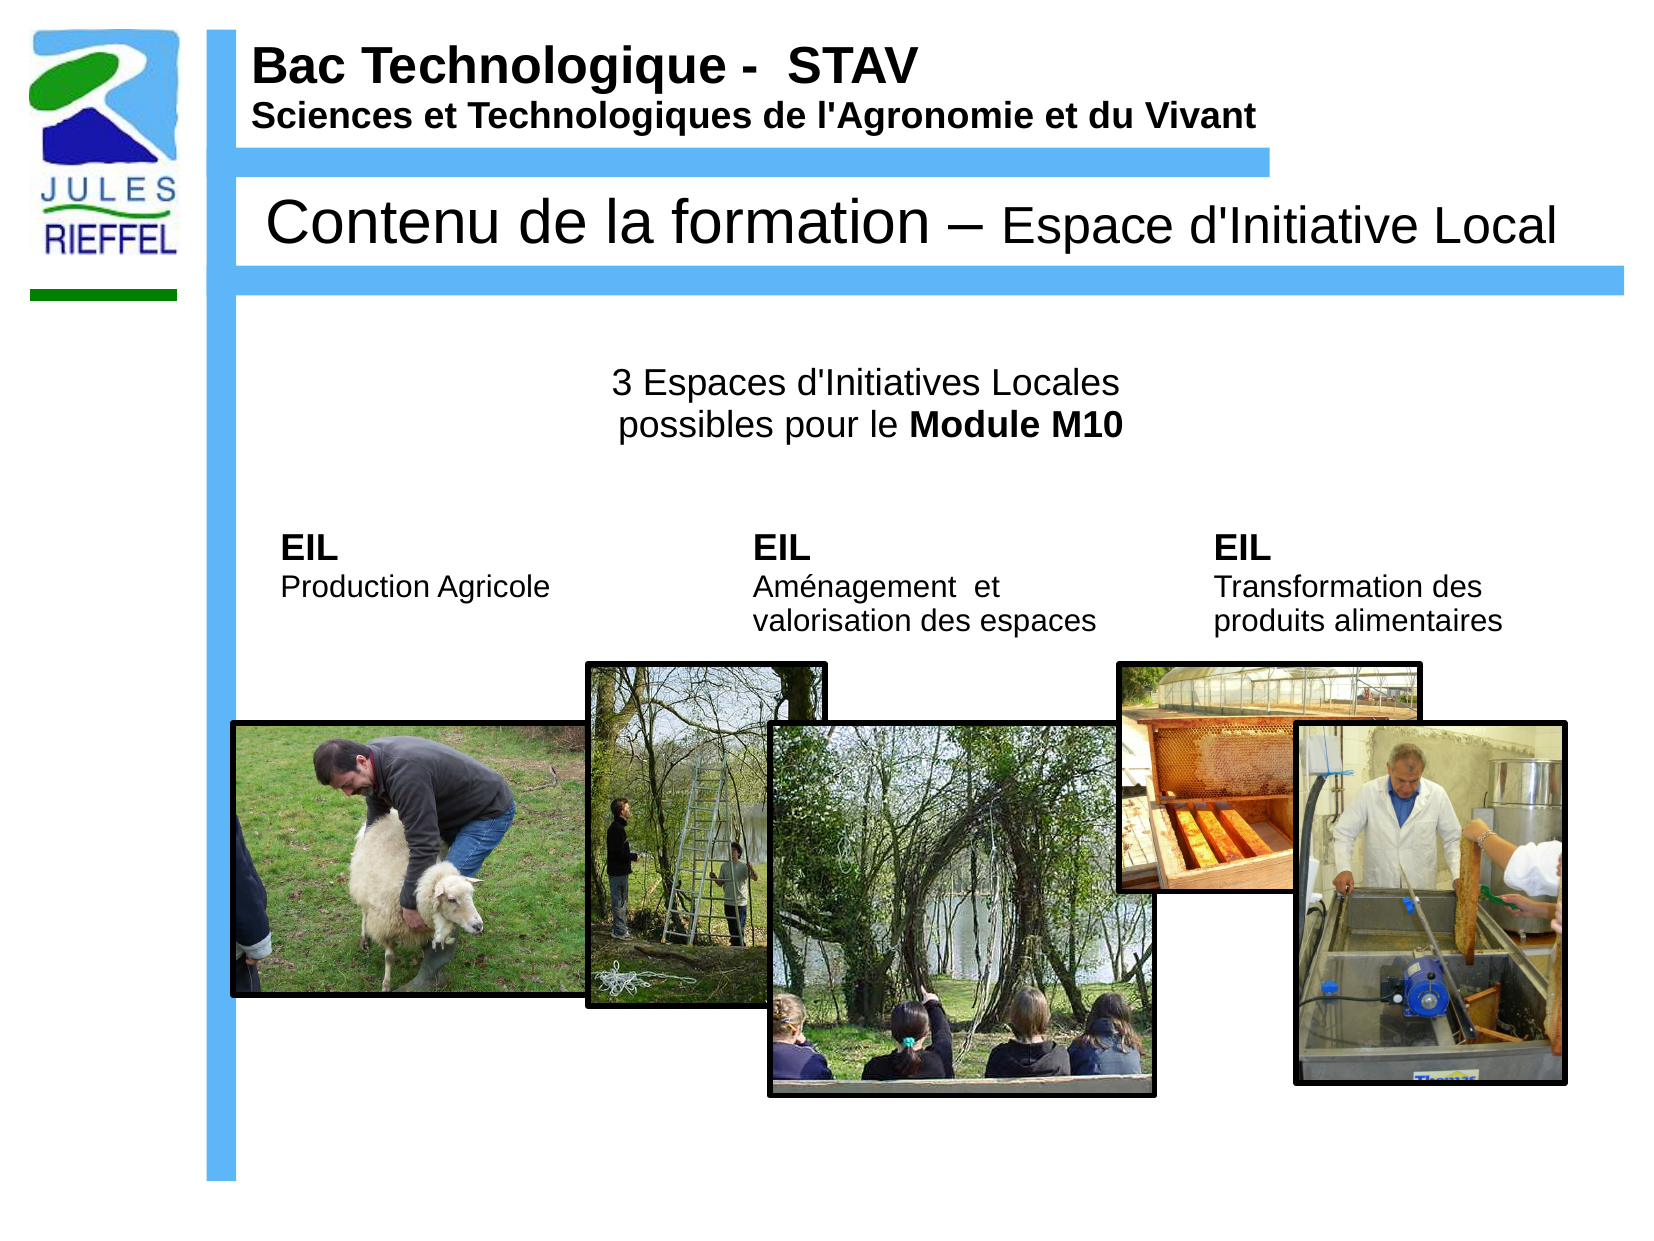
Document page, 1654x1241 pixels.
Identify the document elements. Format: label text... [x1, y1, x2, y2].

picture [1122, 667, 1418, 889]
text_box EIL Transformation des produits alimentaires [1198, 519, 1583, 647]
picture [1299, 726, 1562, 1081]
text_box EIL Production Agricole [265, 519, 650, 678]
picture [590, 667, 823, 1003]
picture [29, 29, 186, 272]
text_box 3 Espaces d'Initiatives Locales possibles pour le Module M10 [501, 354, 1241, 455]
title Contenu de la formation – Espace d'Initiative Local [265, 177, 1565, 266]
picture [772, 726, 1152, 1093]
picture [236, 726, 585, 992]
text_box EIL Aménagement et valorisation des espaces [738, 519, 1123, 647]
